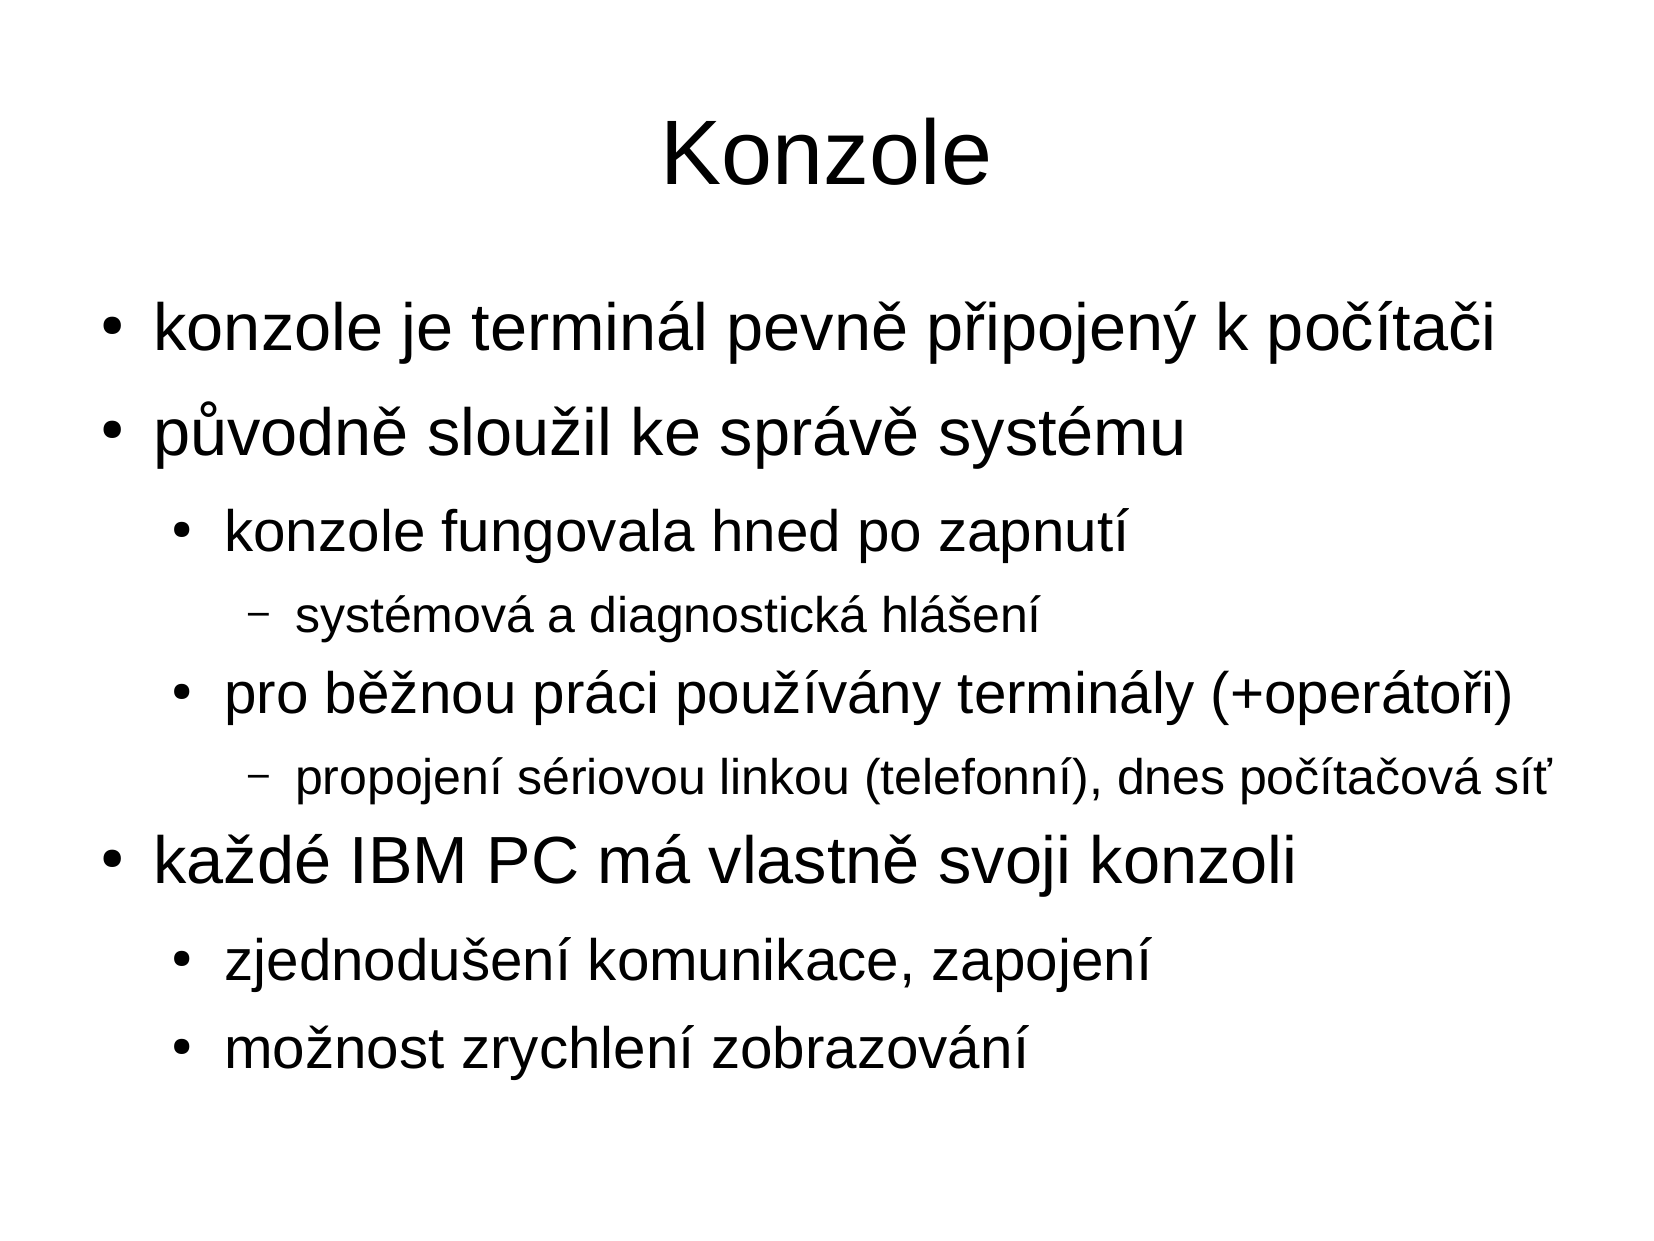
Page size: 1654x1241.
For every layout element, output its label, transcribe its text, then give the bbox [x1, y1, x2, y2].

title Konzole [82, 56, 1571, 250]
list konzole je terminál pevně připojený k počítači původně sloužil ke správě systému konzole fungovala hned po zapnutí systémová a diagnostická hlášení pro běžnou práci používány terminály (+operátoři) propojení sériovou linkou (telefonní), dnes počítačová síť každé IBM PC má vlastně svoji konzoli zjednodušení komunikace, zapojení možnost zrychlení zobrazování [82, 290, 1571, 1094]
